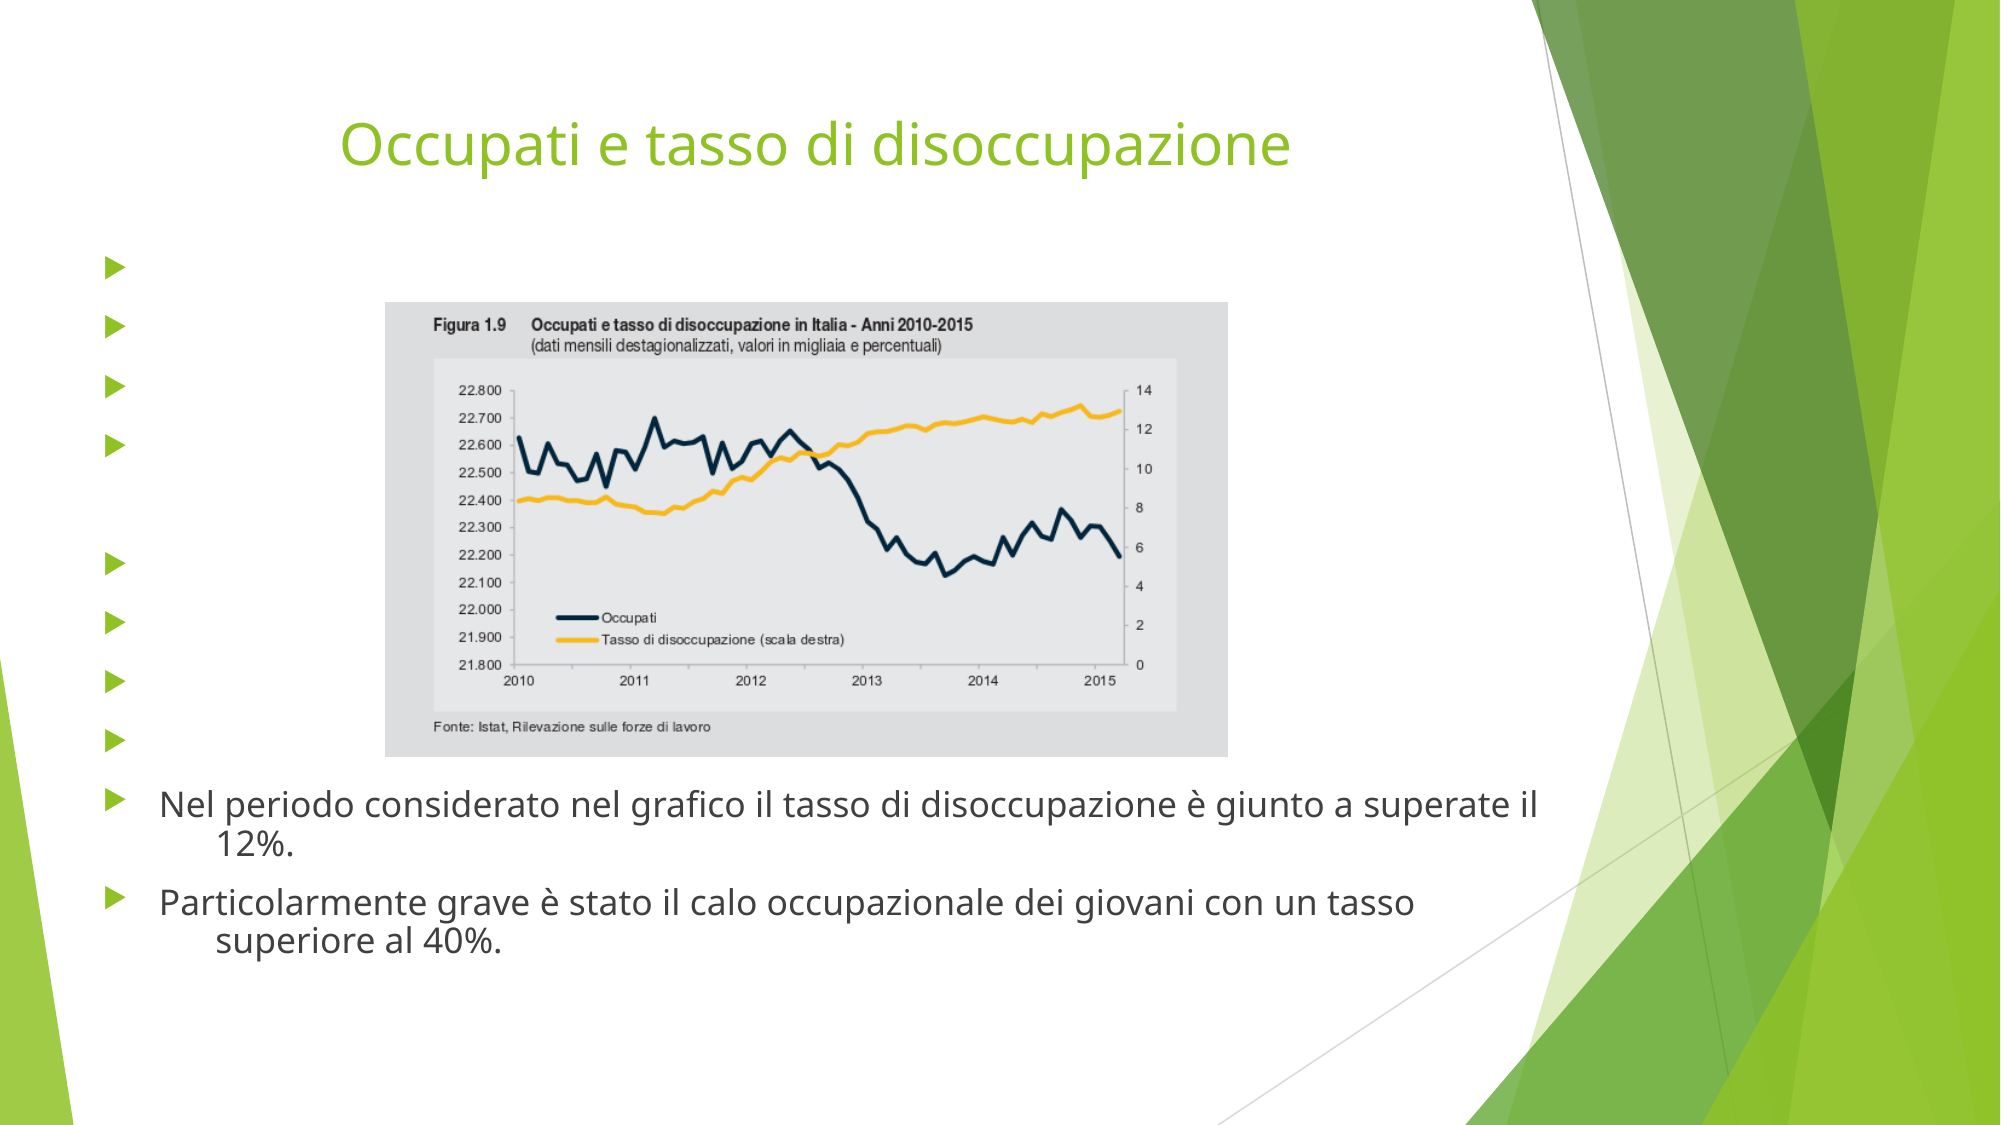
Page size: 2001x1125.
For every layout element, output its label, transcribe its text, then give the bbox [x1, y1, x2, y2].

title Occupati e tasso di disoccupazione [111, 99, 1522, 209]
picture [385, 302, 1228, 757]
list Nel periodo considerato nel grafico il tasso di disoccupazione è giunto a superate il 12%. Particolarmente grave è stato il calo occupazionale dei giovani con un tasso superiore al 40%. [87, 243, 1579, 1024]
